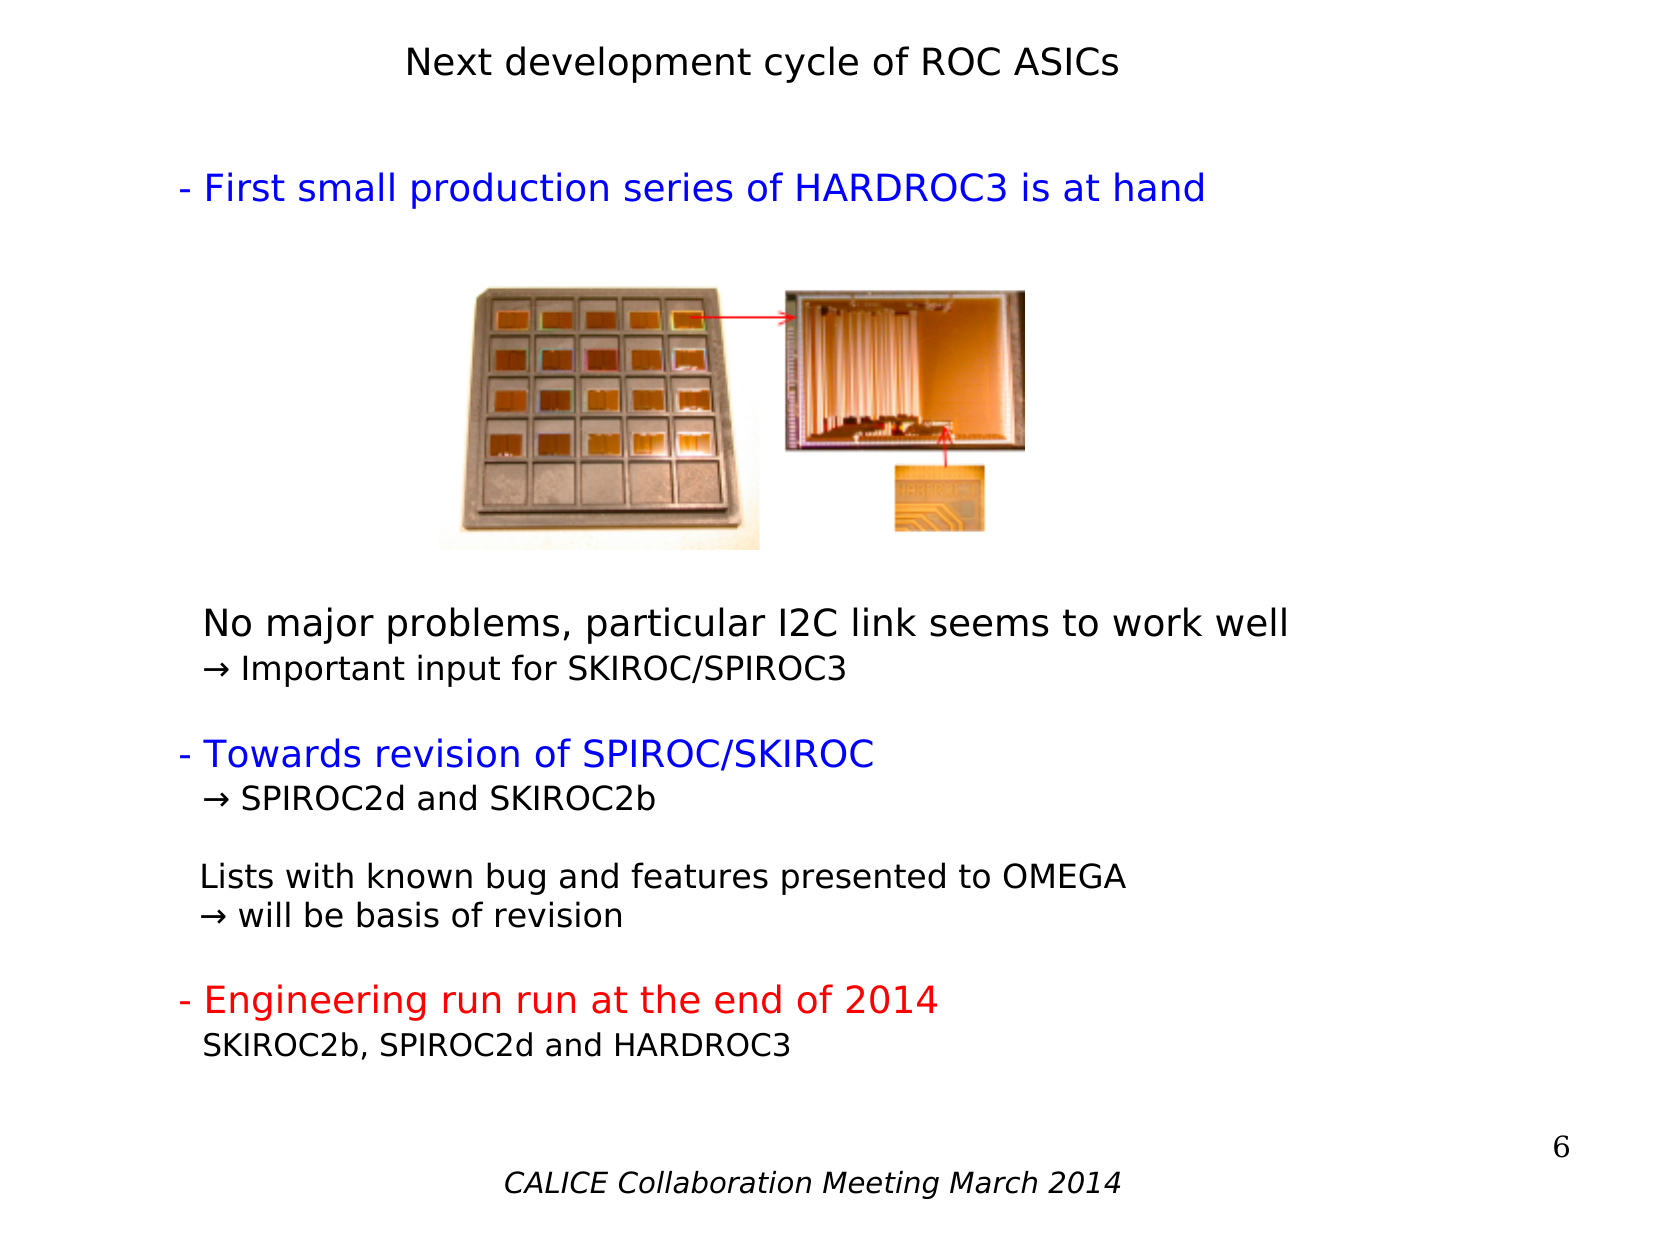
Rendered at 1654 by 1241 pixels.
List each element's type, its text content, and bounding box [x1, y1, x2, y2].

text_box Next development cycle of ROC ASICs [389, 33, 1135, 93]
picture [439, 273, 1025, 550]
text_box - First small production series of HARDROC3 is at hand No major problems, particular I2C link seems to work well → Important input for SKIROC/SPIROC3 - Towards revision of SPIROC/SKIROC → SPIROC2d and SKIROC2b Lists with known bug and features presented to OMEGA → will be basis of revision - Engineering run run at the end of 2014 SKIROC2b, SPIROC2d and HARDROC3 [163, 159, 1303, 1074]
